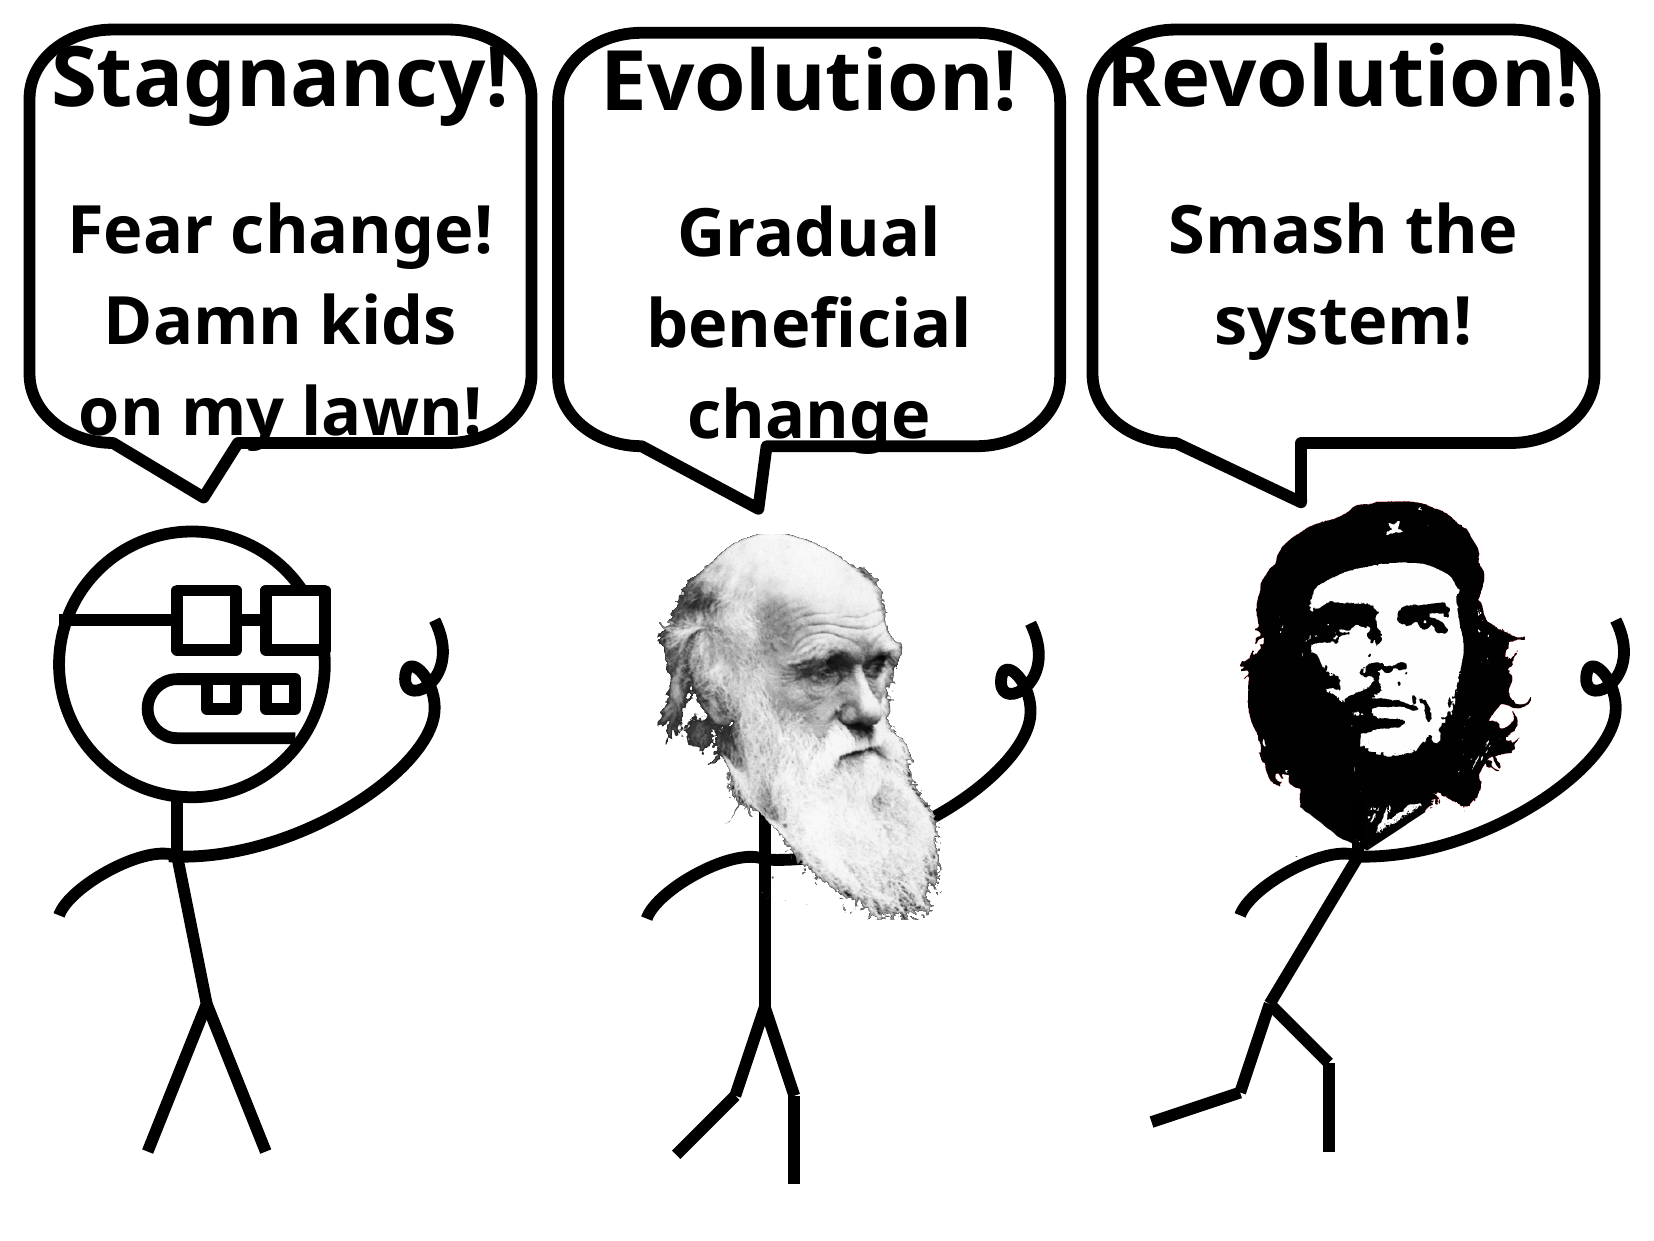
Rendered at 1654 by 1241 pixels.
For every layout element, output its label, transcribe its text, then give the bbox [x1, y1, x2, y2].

text_box [147, 590, 325, 739]
text_box Revolution! Smash the system! [1092, 29, 1595, 503]
picture [1240, 501, 1531, 857]
text_box [295, 649, 355, 768]
text_box Evolution! Gradual beneficial change [558, 32, 1061, 509]
picture [653, 534, 942, 921]
text_box Stagnancy! Fear change! Damn kids on my lawn! [29, 29, 532, 498]
text_box [177, 590, 237, 650]
